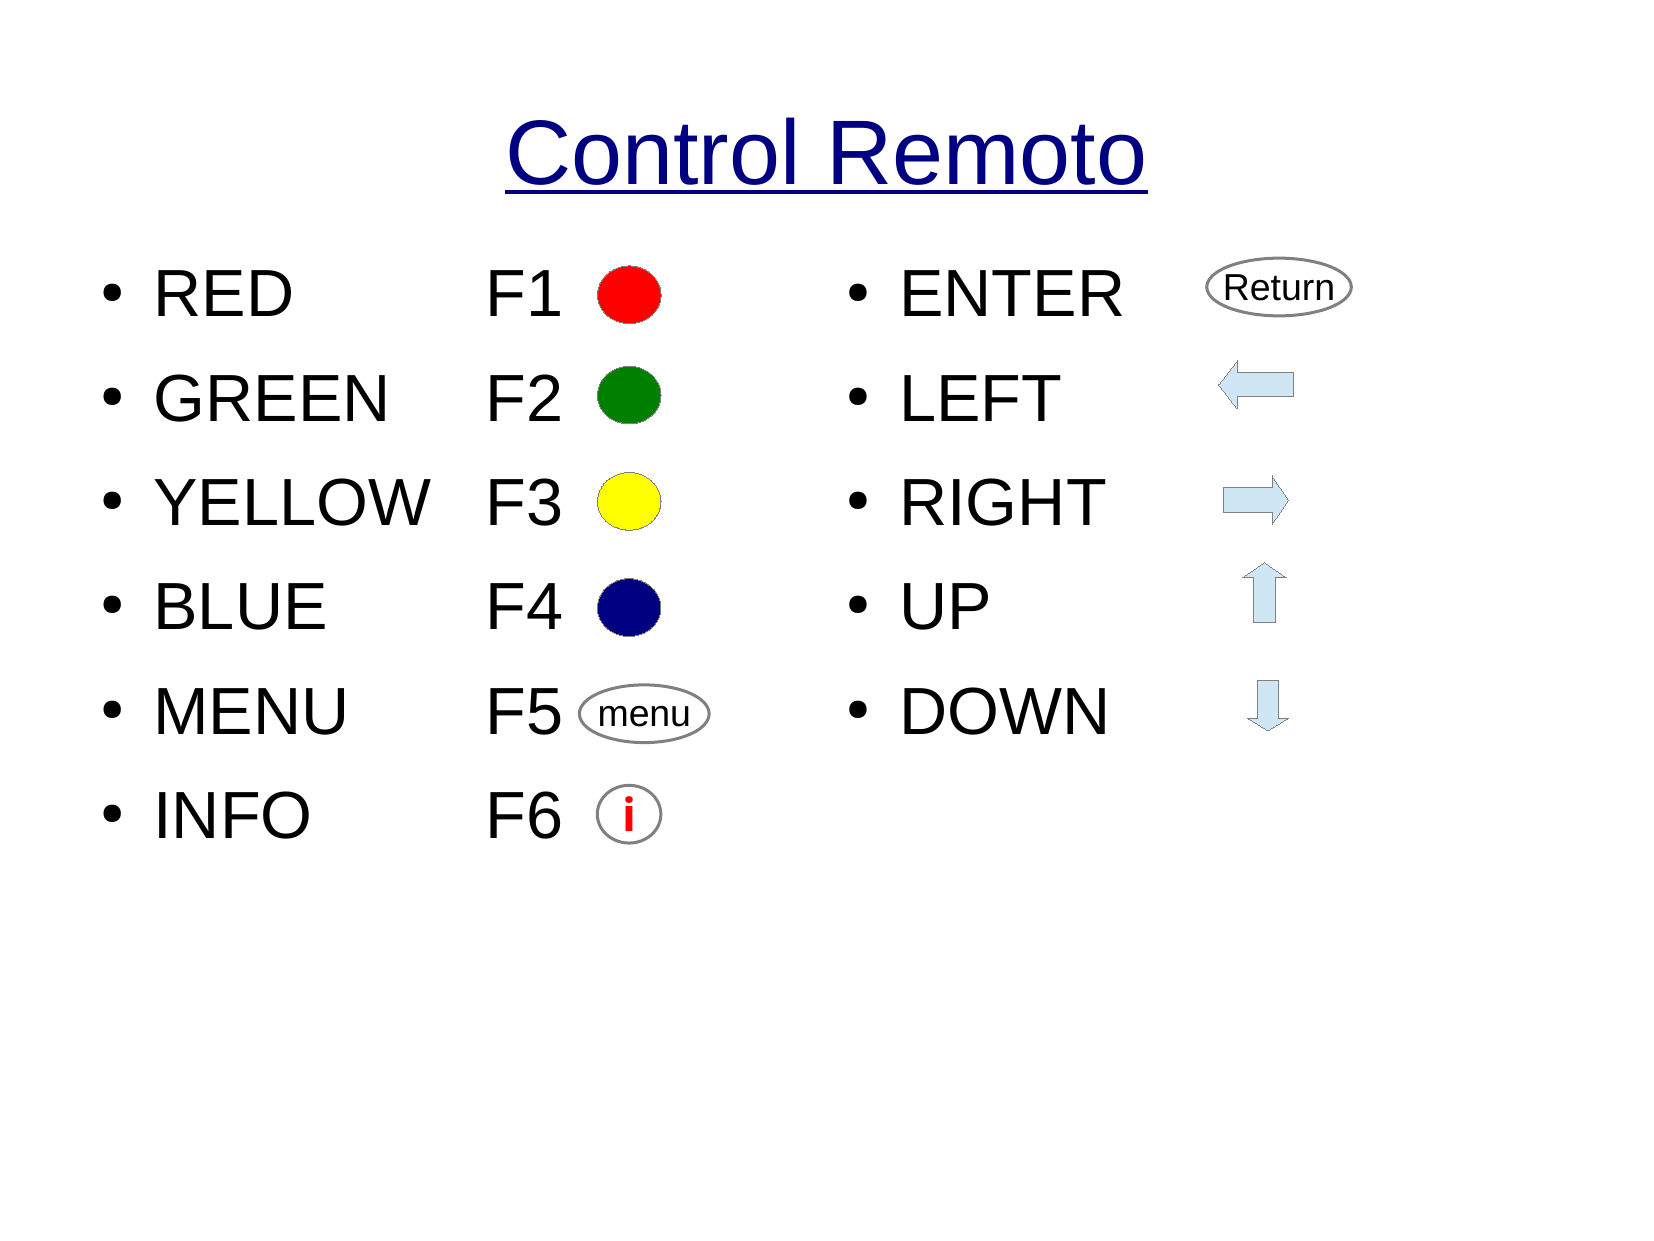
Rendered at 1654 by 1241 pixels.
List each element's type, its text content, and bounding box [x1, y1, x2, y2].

text_box [1247, 680, 1289, 731]
title Control Remoto [82, 49, 1571, 257]
text_box Return [1206, 258, 1352, 316]
list ENTER LEFT RIGHT UP DOWN [828, 256, 1539, 976]
text_box [597, 578, 661, 637]
text_box i [597, 785, 661, 844]
text_box [597, 265, 662, 324]
list RED F1 GREEN F2 YELLOW F3 BLUE F4 MENU F5 INFO F6 [82, 256, 793, 976]
text_box [1218, 360, 1294, 409]
text_box [1242, 562, 1287, 623]
text_box [597, 366, 662, 424]
text_box [1223, 475, 1289, 525]
text_box [597, 472, 662, 531]
text_box menu [579, 684, 710, 743]
